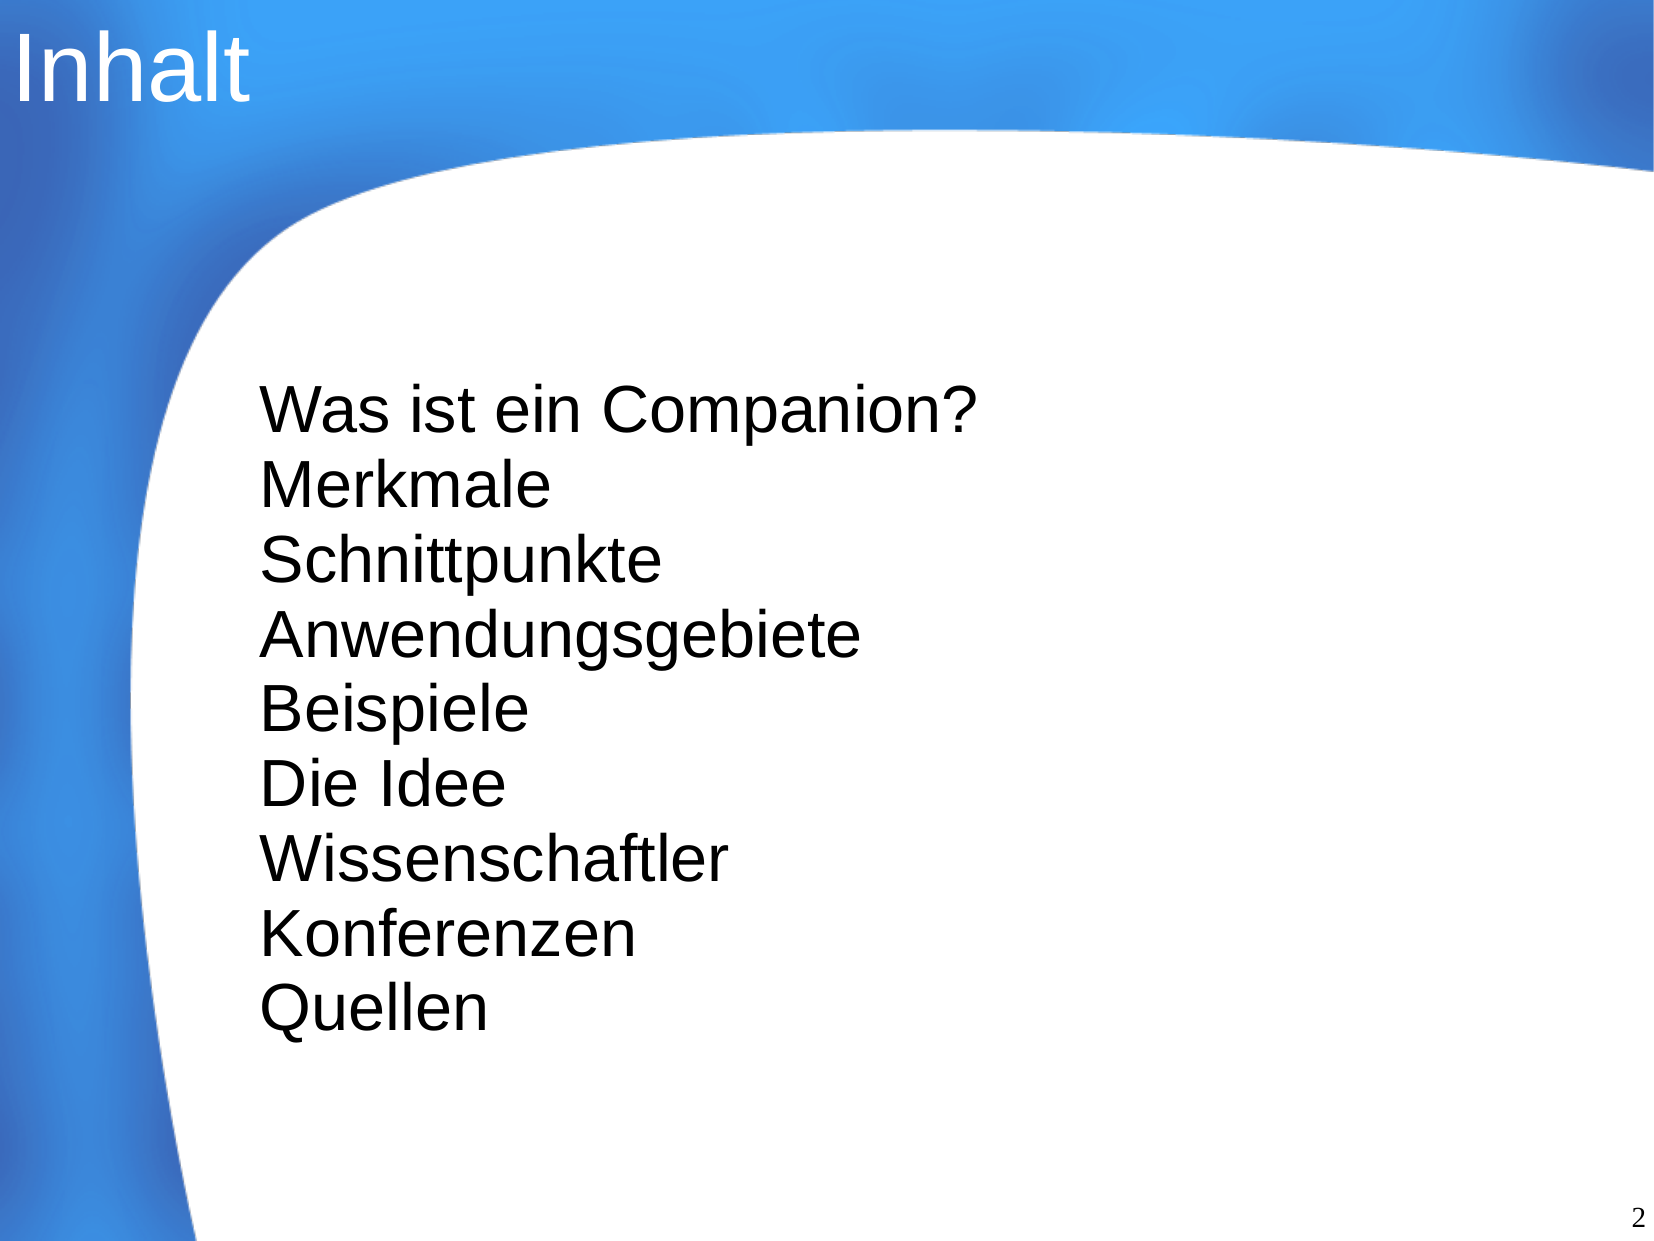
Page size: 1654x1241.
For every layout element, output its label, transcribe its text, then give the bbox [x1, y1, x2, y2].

subtitle Was ist ein Companion? Merkmale Schnittpunkte Anwendungsgebiete Beispiele Die Idee Wissenschaftler Konferenzen Quellen [259, 248, 1560, 1170]
title Inhalt [11, 13, 697, 123]
picture [0, 0, 1654, 1241]
